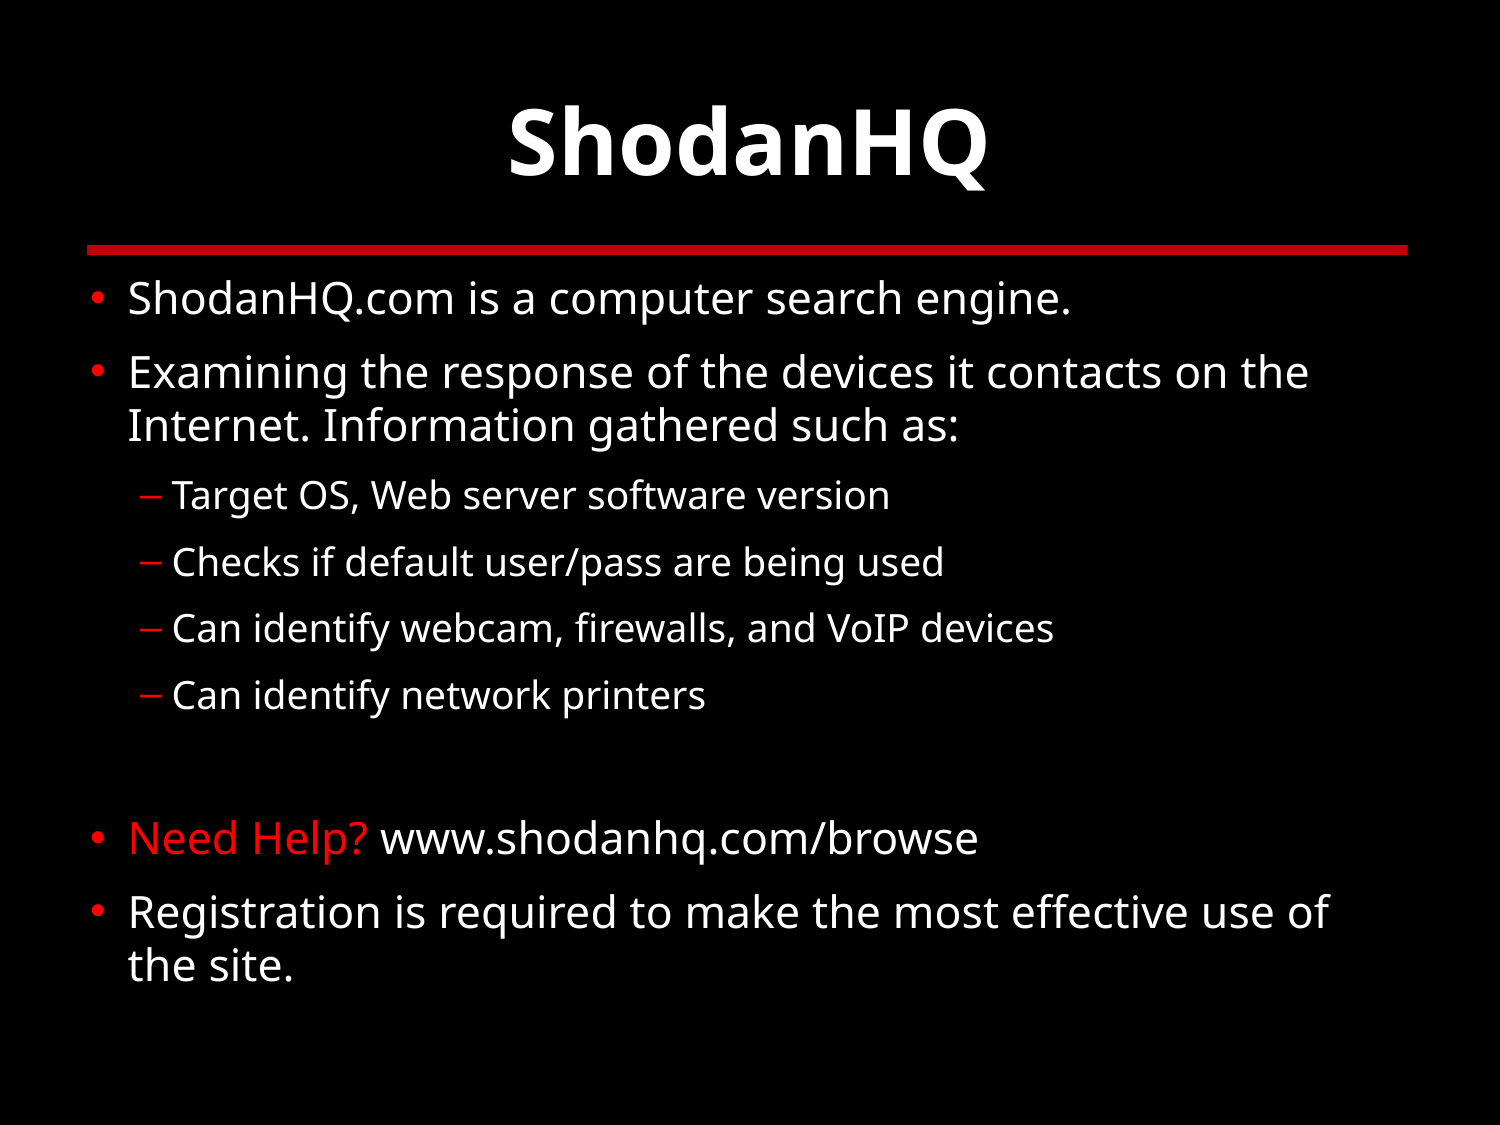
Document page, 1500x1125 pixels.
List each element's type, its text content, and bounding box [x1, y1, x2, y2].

list ShodanHQ.com is a computer search engine. Examining the response of the devices it contacts on the Internet. Information gathered such as: Target OS, Web server software version Checks if default user/pass are being used Can identify webcam, firewalls, and VoIP devices Can identify network printers Need Help? www.shodanhq.com/browse Registration is required to make the most effective use of the site. [75, 262, 1425, 1005]
title ShodanHQ [75, 45, 1425, 233]
